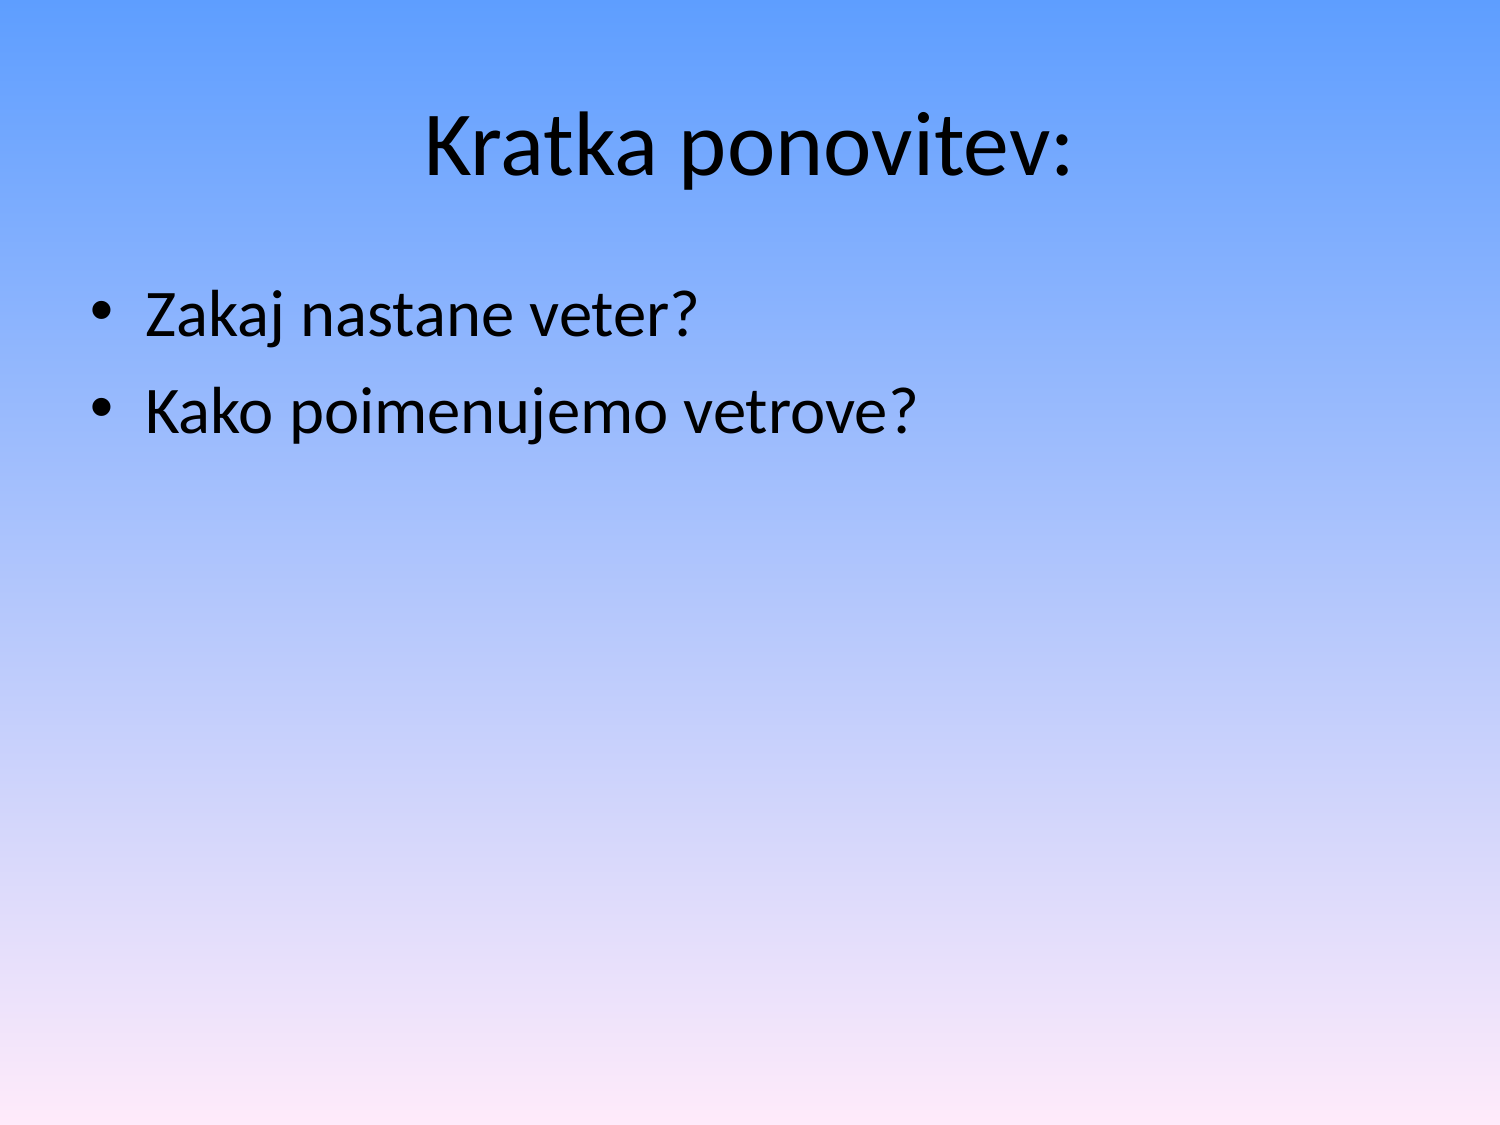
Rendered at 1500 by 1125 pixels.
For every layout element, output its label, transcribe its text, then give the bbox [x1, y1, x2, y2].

text_box Zakaj nastane veter? Kako poimenujemo vetrove? [74, 262, 1425, 1005]
text_box Kratka ponovitev: [74, 45, 1425, 233]
